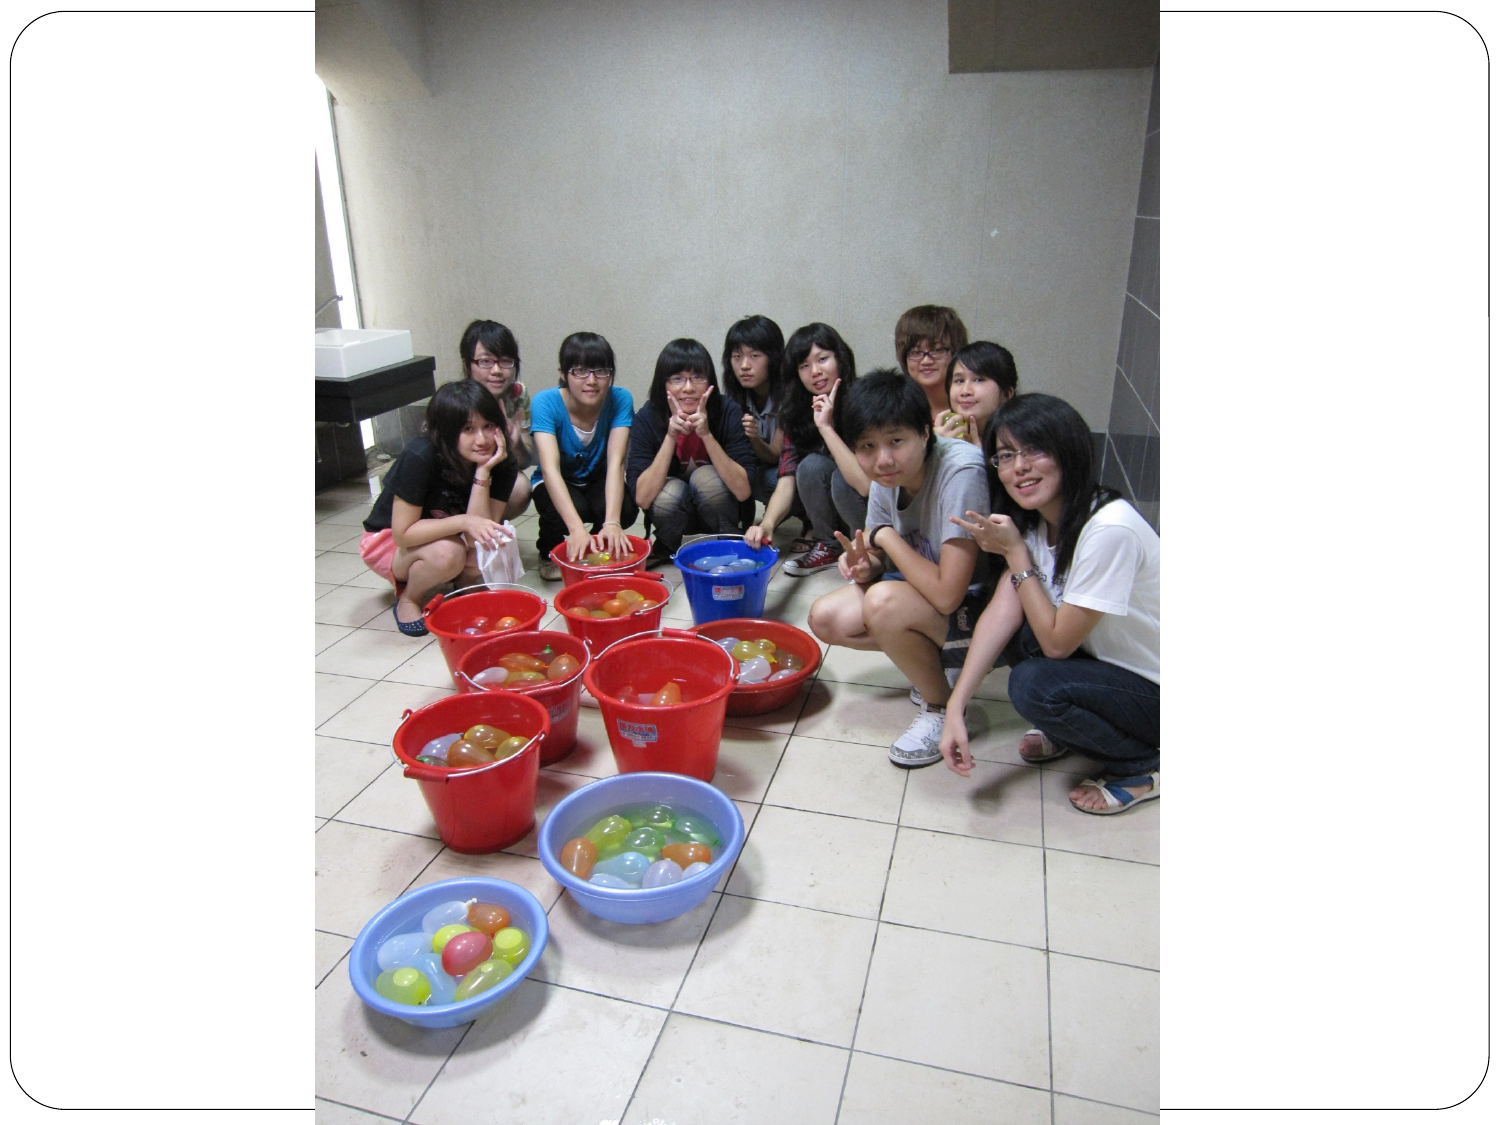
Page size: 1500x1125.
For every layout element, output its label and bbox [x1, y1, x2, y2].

picture [315, 0, 1160, 1125]
